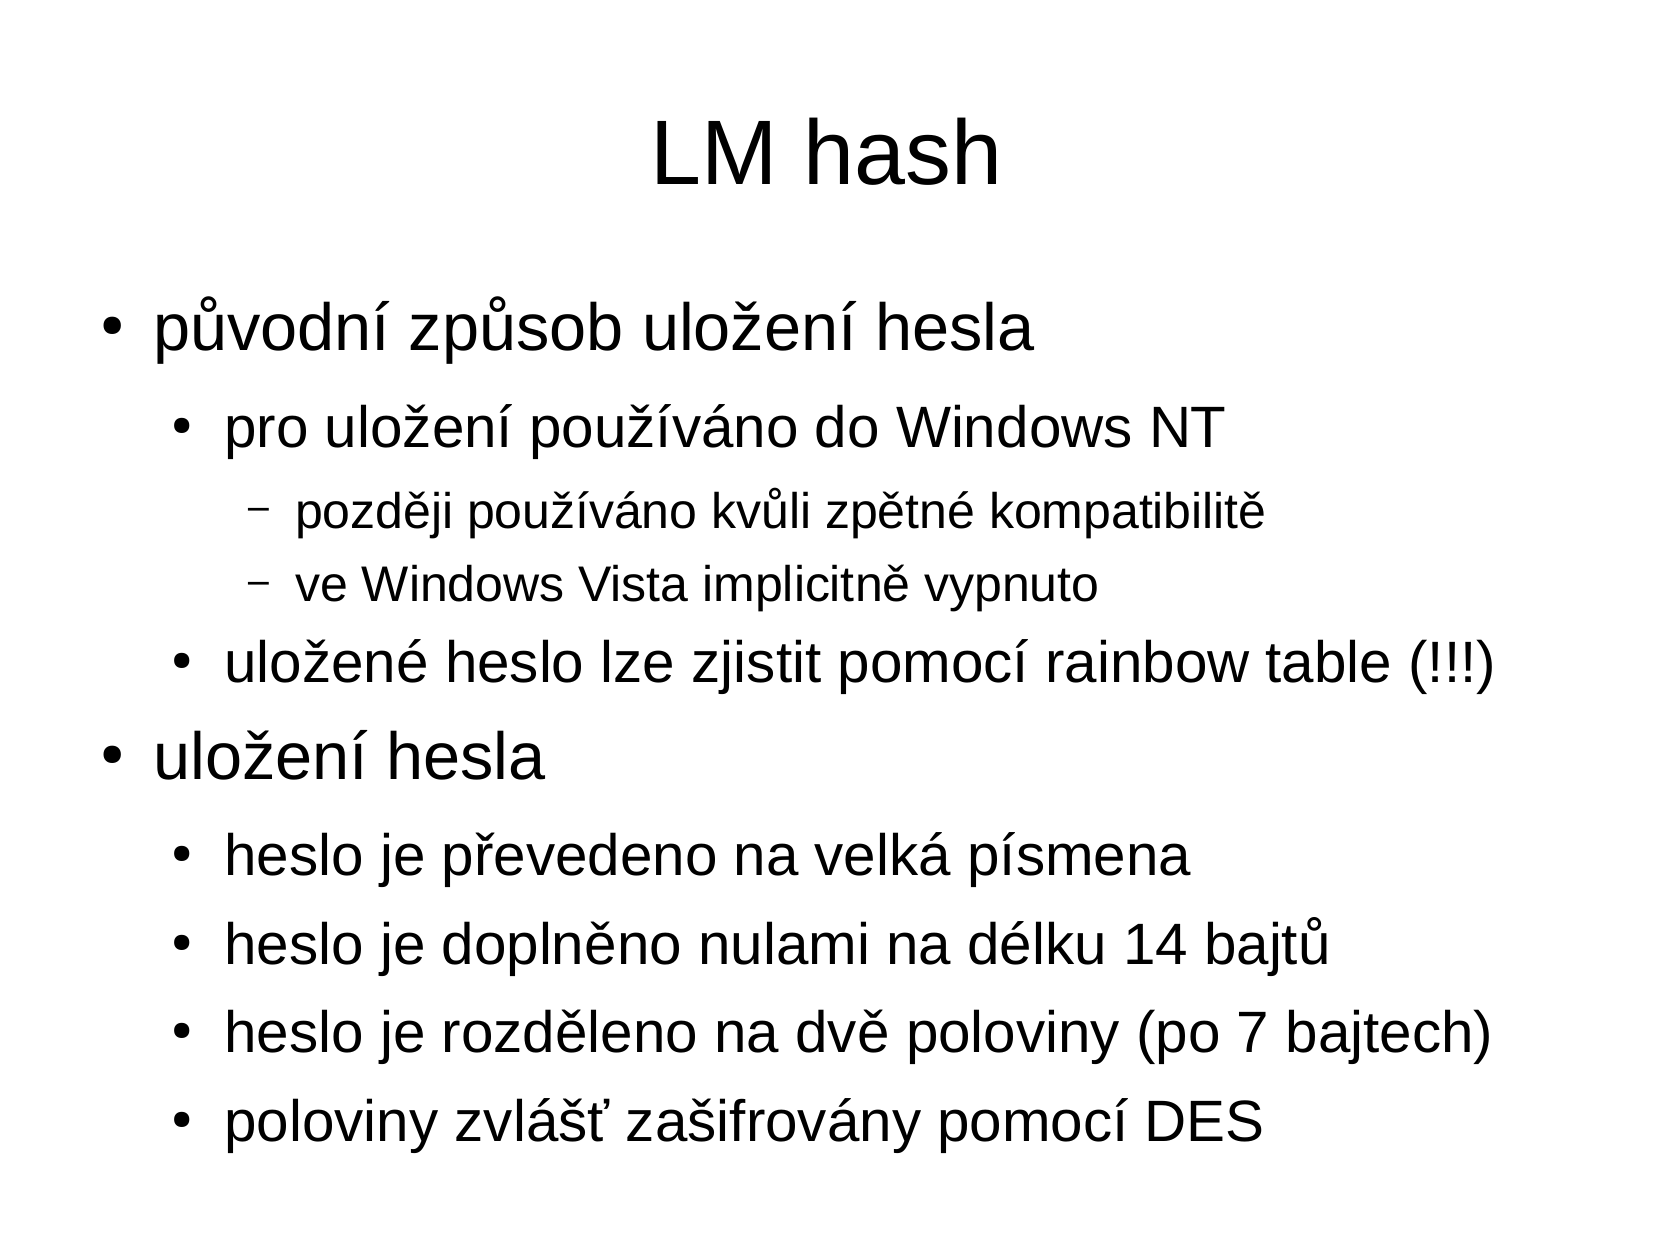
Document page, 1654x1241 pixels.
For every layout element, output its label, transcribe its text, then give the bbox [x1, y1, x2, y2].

title LM hash [82, 49, 1571, 257]
list původní způsob uložení hesla pro uložení používáno do Windows NT později používáno kvůli zpětné kompatibilitě ve Windows Vista implicitně vypnuto uložené heslo lze zjistit pomocí rainbow table (!!!) uložení hesla heslo je převedeno na velká písmena heslo je doplněno nulami na délku 14 bajtů heslo je rozděleno na dvě poloviny (po 7 bajtech) poloviny zvlášť zašifrovány pomocí DES [82, 290, 1571, 1109]
